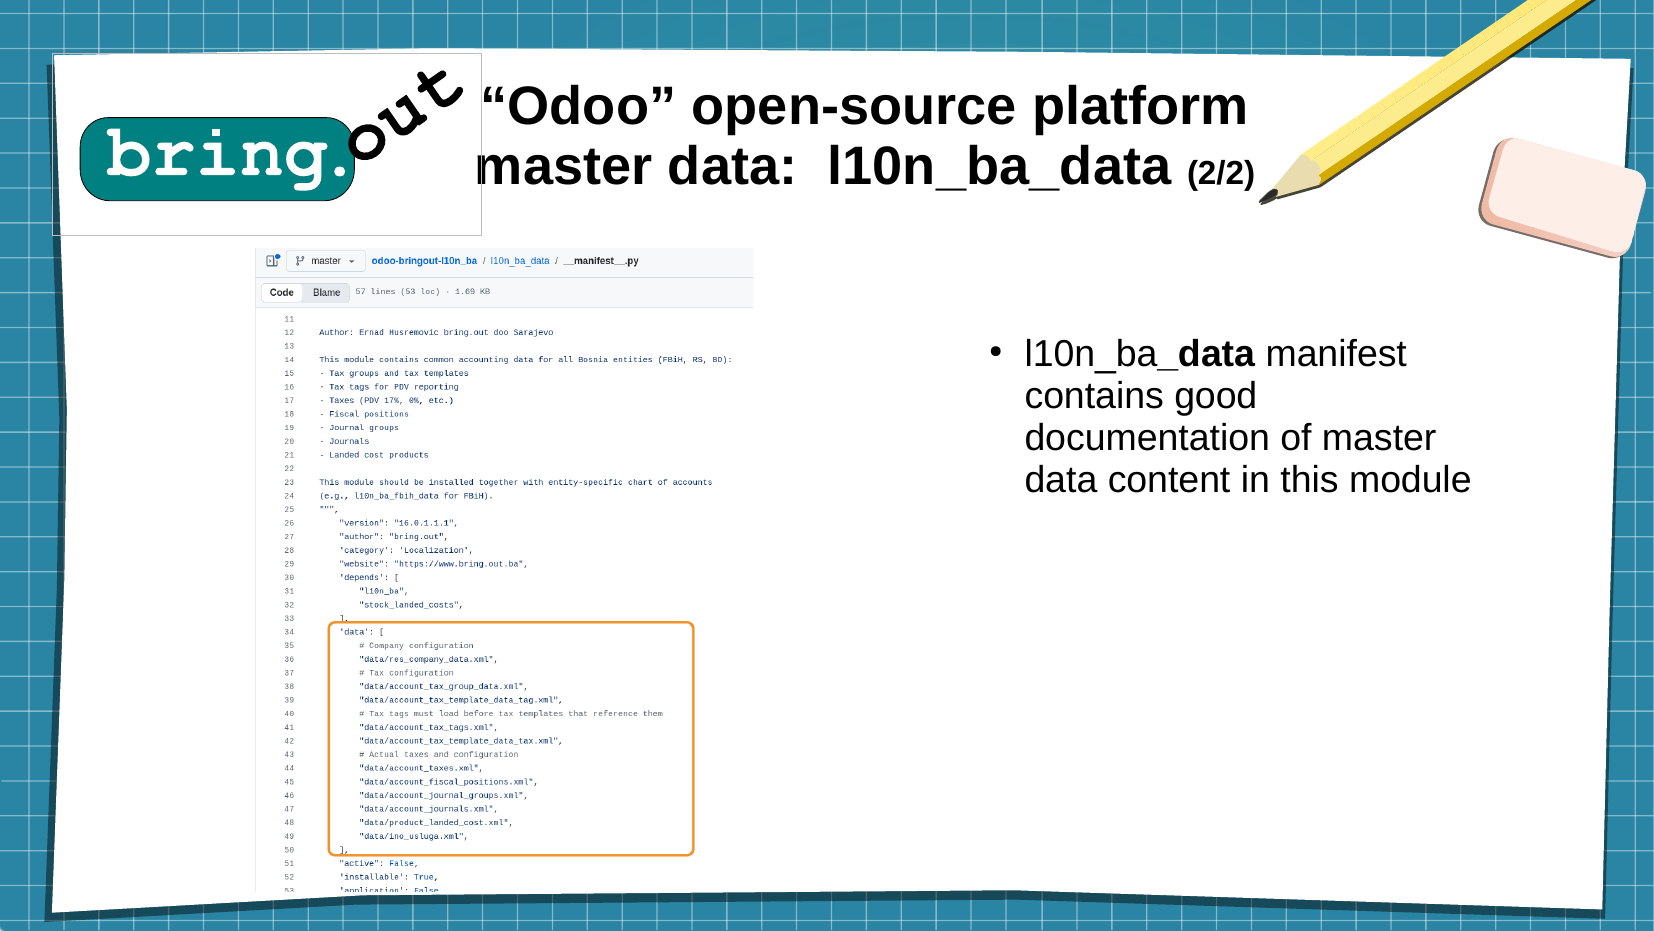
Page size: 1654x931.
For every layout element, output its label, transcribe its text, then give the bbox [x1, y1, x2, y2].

text_box l10n_ba_data manifest contains good documentation of master data content in this module [974, 324, 1506, 798]
title “Odoo” open-source platform master data: l10n_ba_data (2/2) [466, 5, 1264, 266]
picture [253, 248, 754, 892]
picture [51, 53, 483, 237]
